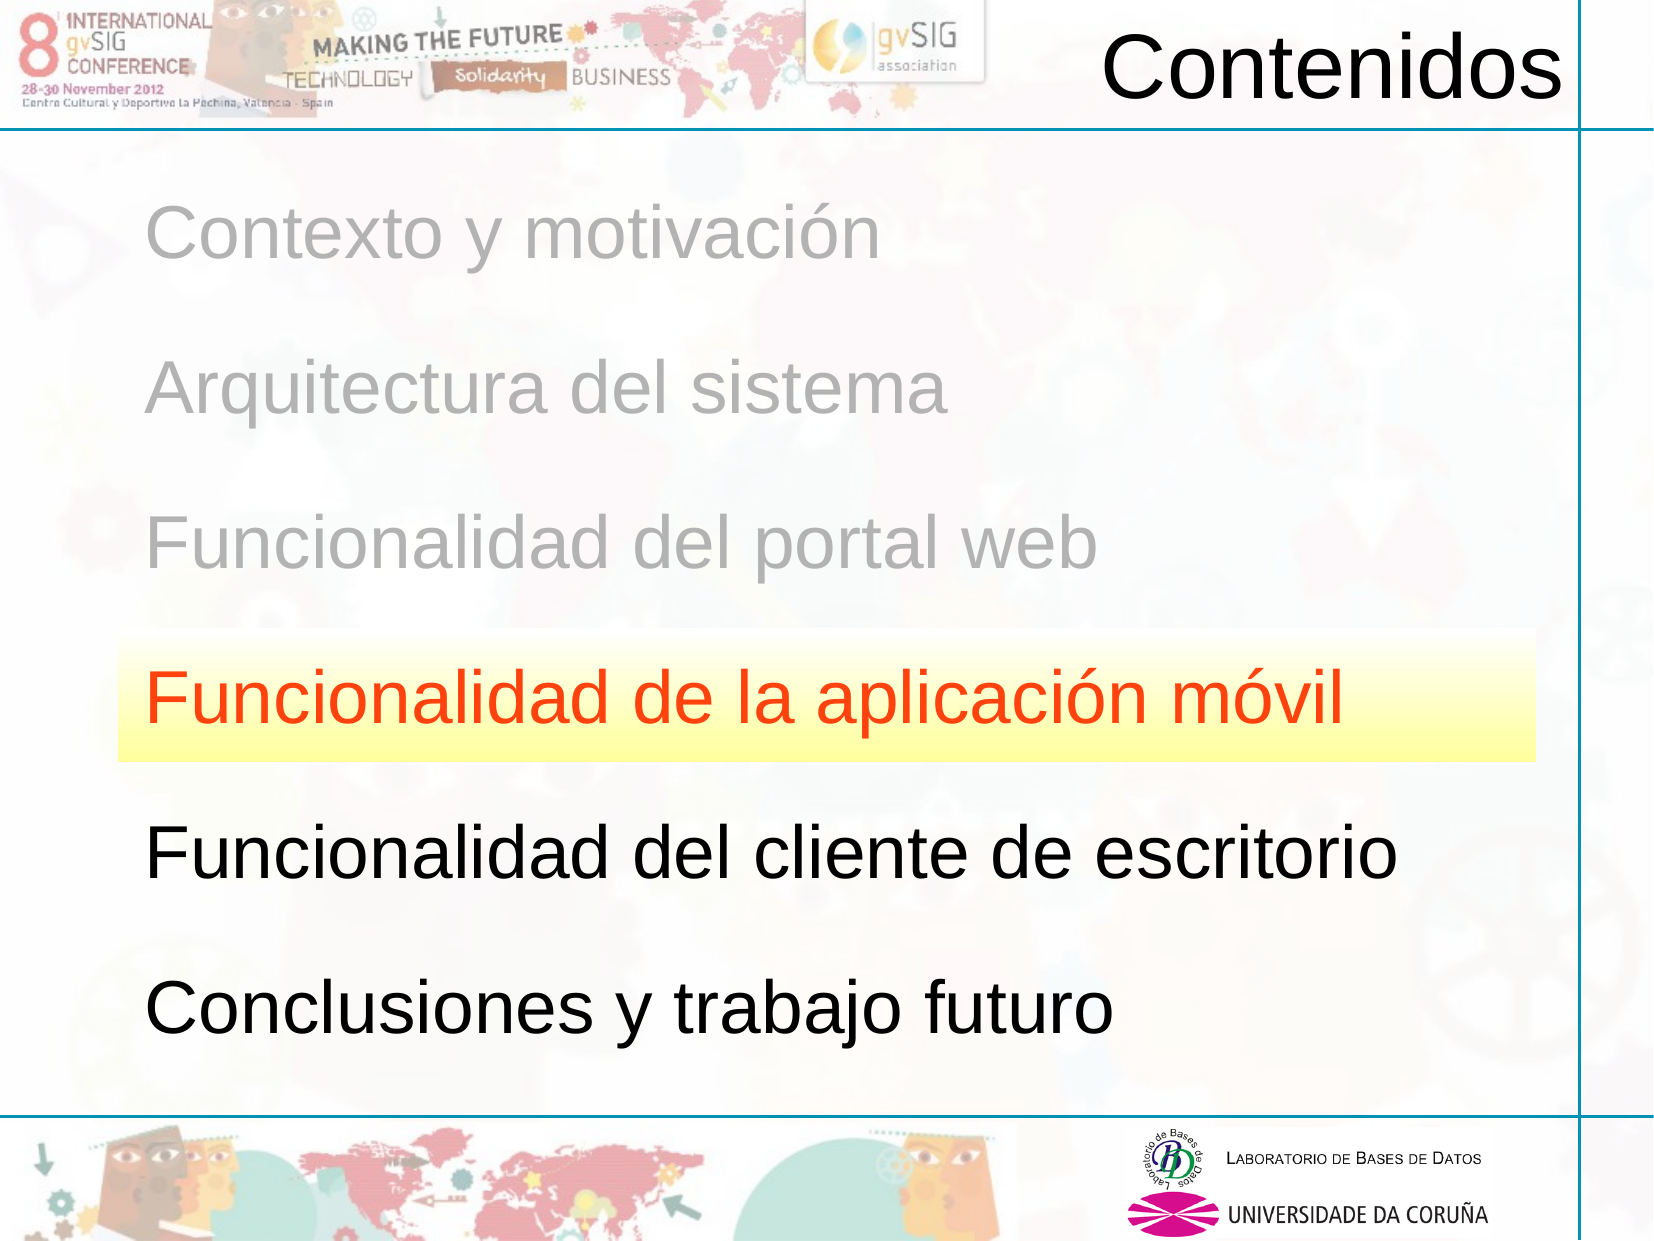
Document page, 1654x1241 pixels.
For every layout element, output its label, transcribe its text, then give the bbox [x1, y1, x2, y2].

list Contexto y motivación Arquitectura del sistema Funcionalidad del portal web Funcionalidad de la aplicación móvil Funcionalidad del cliente de escritorio Conclusiones y trabajo futuro [73, 139, 1571, 1101]
title Contenidos [76, 14, 1565, 119]
picture [1126, 1127, 1492, 1238]
